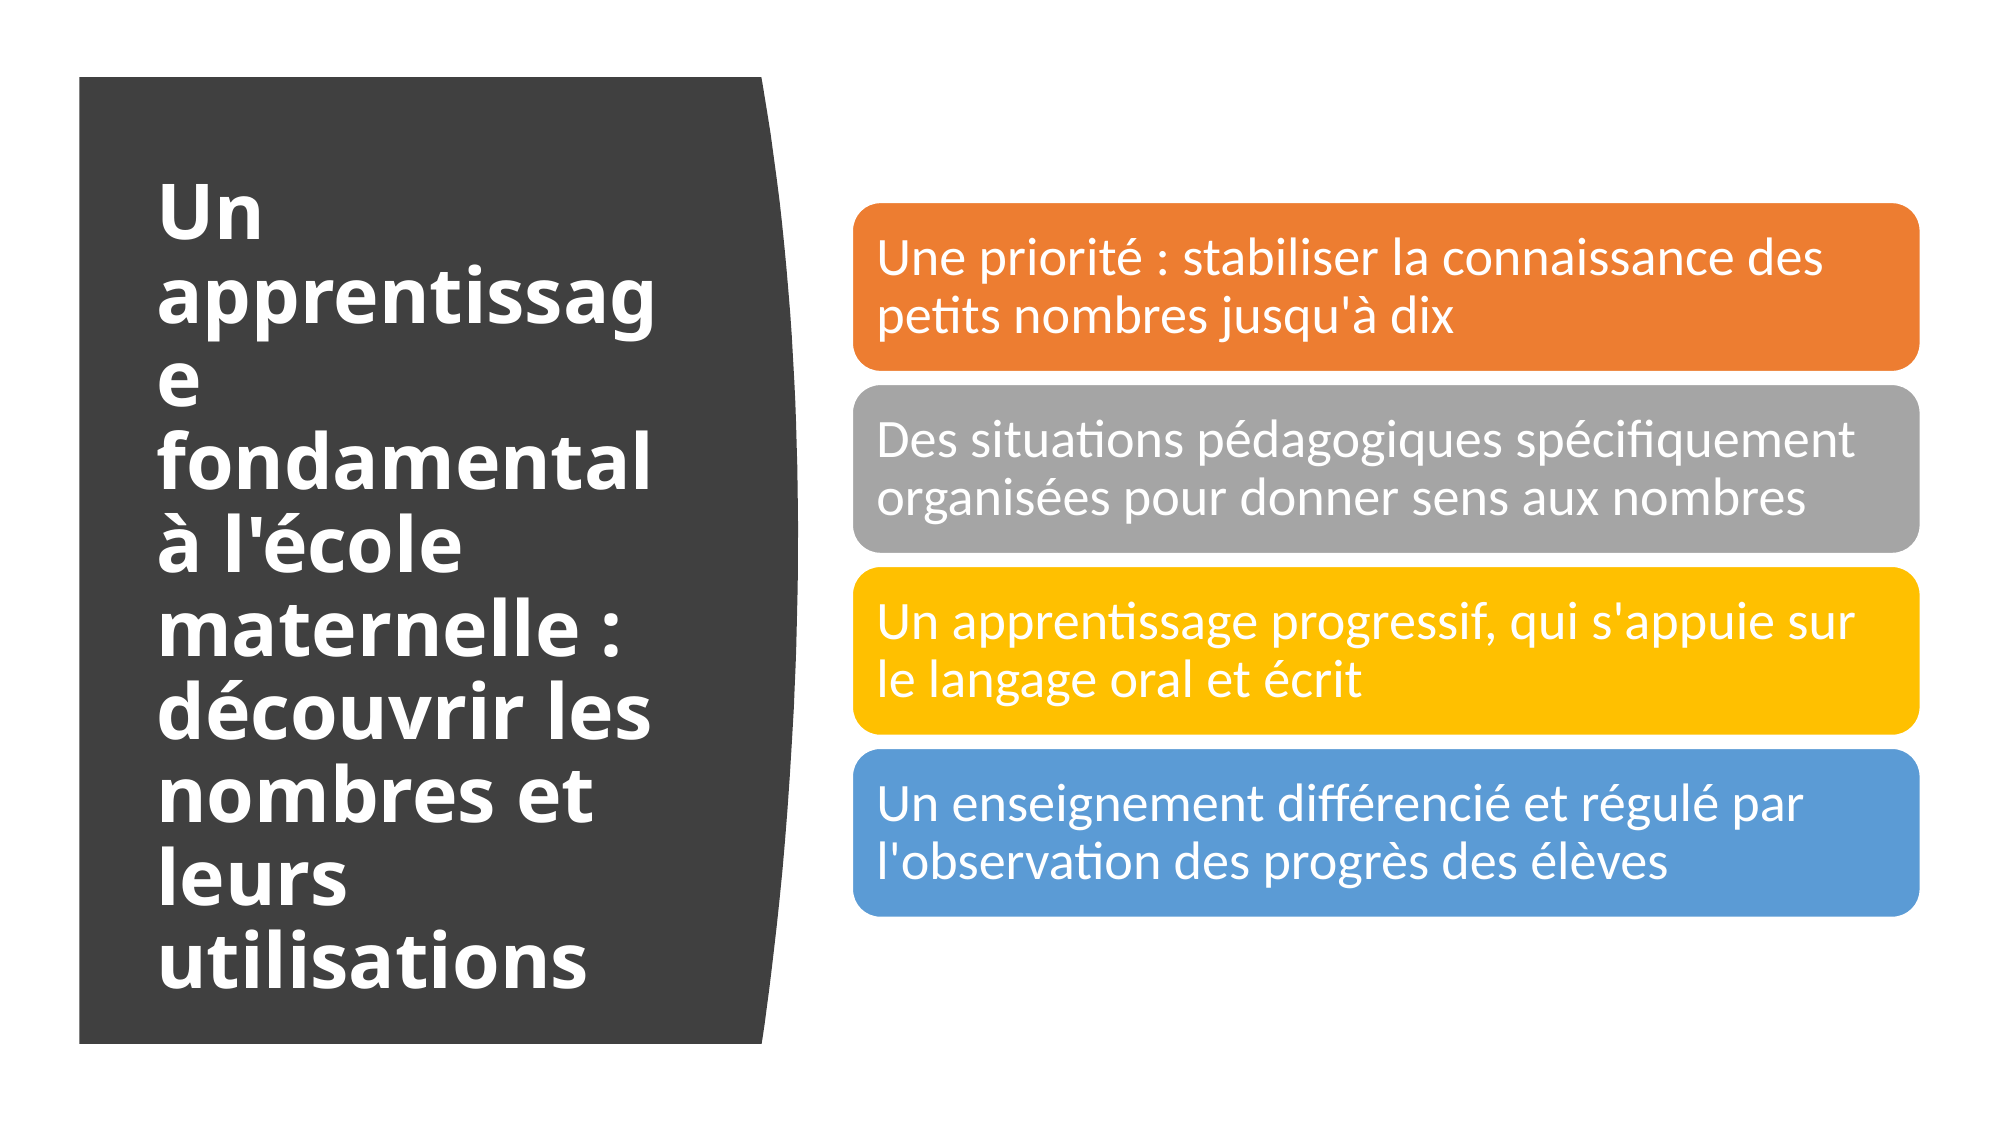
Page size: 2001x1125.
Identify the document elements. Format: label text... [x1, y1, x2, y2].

text_box Une priorité : stabiliser la connaissance des petits nombres jusqu'à dix [852, 202, 1921, 372]
title Un apprentissage fondamental à l'école maternelle : découvrir les nombres et leurs utilisations [141, 166, 702, 953]
text_box [79, 77, 799, 1044]
text_box Un enseignement différencié et régulé par l'observation des progrès des élèves [852, 747, 1921, 918]
text_box Des situations pédagogiques spécifiquement organisées pour donner sens aux nombres [852, 384, 1921, 554]
text_box Un apprentissage progressif, qui s'appuie sur le langage oral et écrit [852, 566, 1921, 736]
